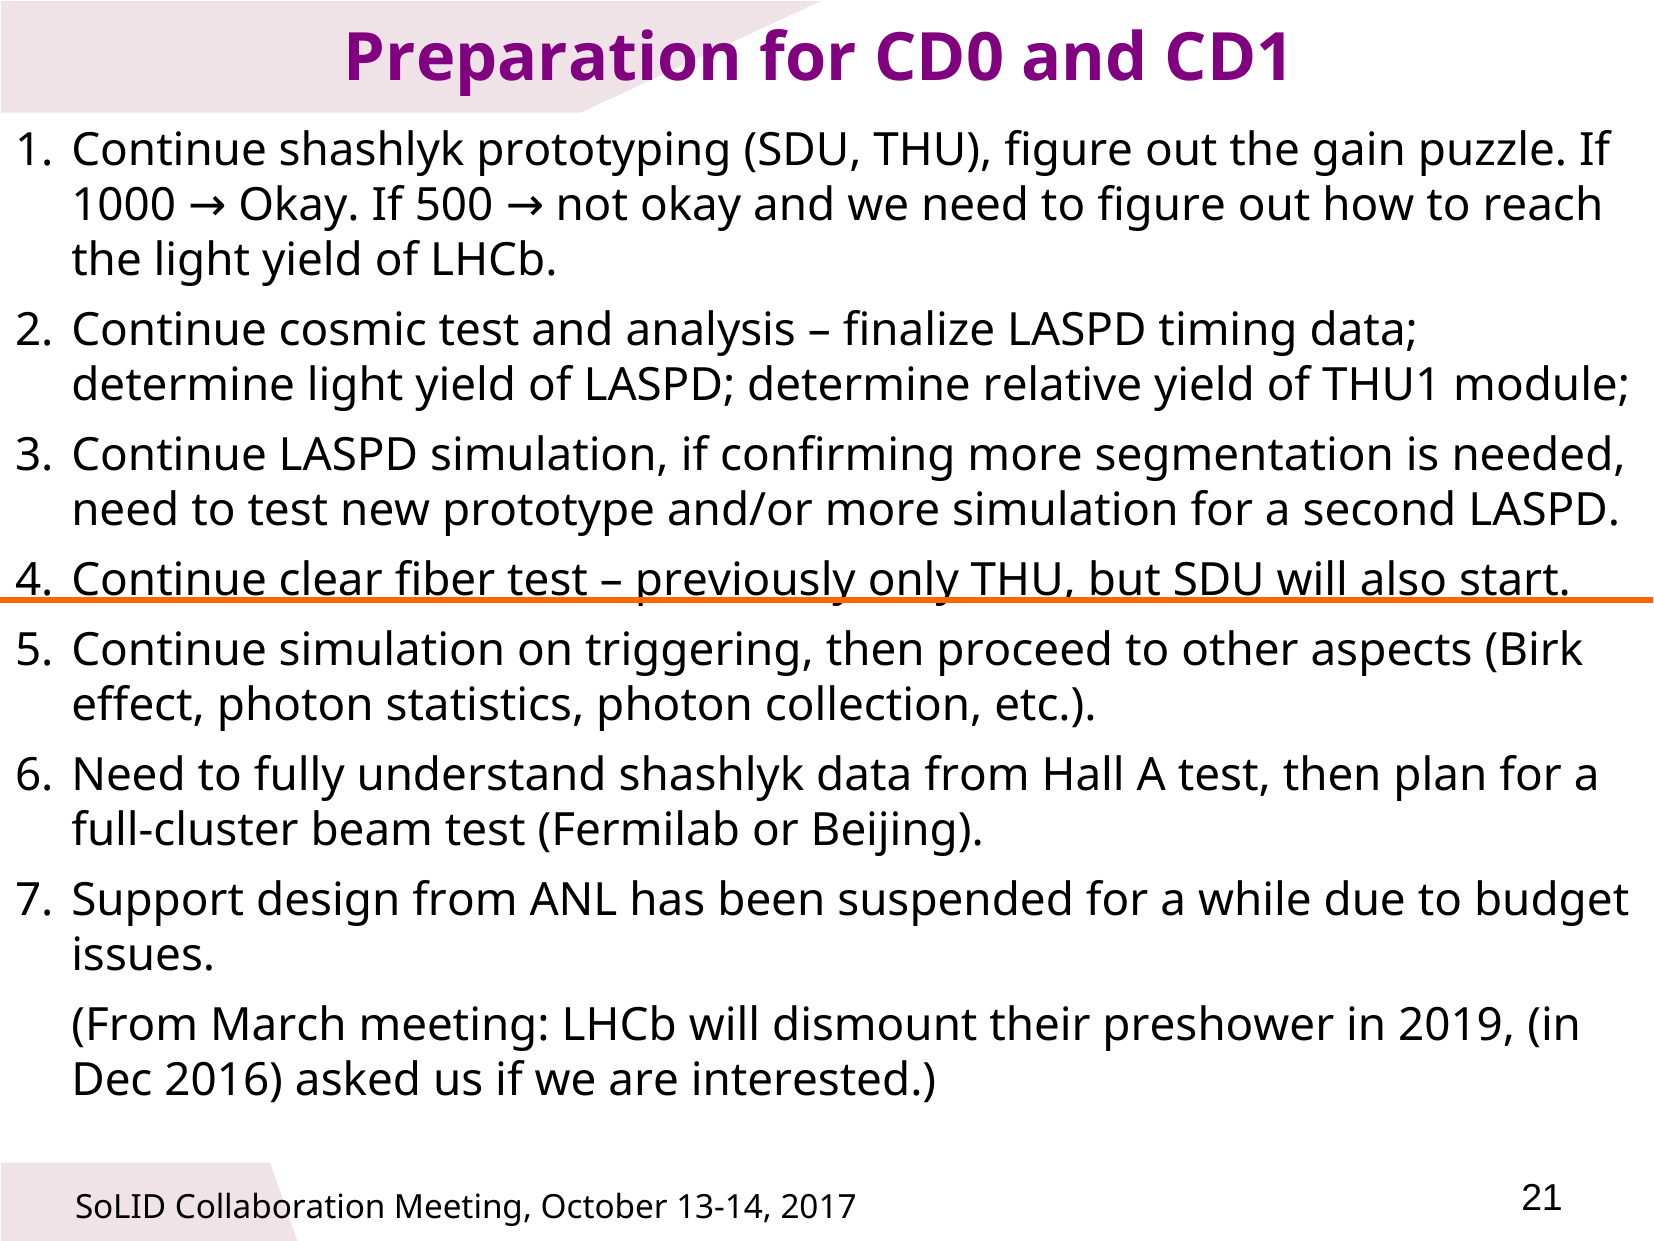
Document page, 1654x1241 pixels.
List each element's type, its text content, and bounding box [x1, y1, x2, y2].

text_box Continue shashlyk prototyping (SDU, THU), figure out the gain puzzle. If 1000 → Okay. If 500 → not okay and we need to figure out how to reach the light yield of LHCb. Continue cosmic test and analysis – finalize LASPD timing data; determine light yield of LASPD; determine relative yield of THU1 module; Continue LASPD simulation, if confirming more segmentation is needed, need to test new prototype and/or more simulation for a second LASPD. Continue clear fiber test – previously only THU, but SDU will also start. Continue simulation on triggering, then proceed to other aspects (Birk effect, photon statistics, photon collection, etc.). Need to fully understand shashlyk data from Hall A test, then plan for a full-cluster beam test (Fermilab or Beijing). Support design from ANL has been suspended for a while due to budget issues. (From March meeting: LHCb will dismount their preshower in 2019, (in Dec 2016) asked us if we are interested.) [0, 112, 1651, 597]
title Preparation for CD0 and CD1 [68, 13, 1571, 112]
text_box Continue shashlyk prototyping (SDU, THU), figure out the gain puzzle. If 1000 → Okay. If 500 → not okay and we need to figure out how to reach the light yield of LHCb. Continue cosmic test and analysis – finalize LASPD timing data; determine light yield of LASPD; determine relative yield of THU1 module; Continue LASPD simulation, if confirming more segmentation is needed, need to test new prototype and/or more simulation for a second LASPD. Continue clear fiber test – previously only THU, but SDU will also start. Continue simulation on triggering, then proceed to other aspects (Birk effect, photon statistics, photon collection, etc.). Need to fully understand shashlyk data from Hall A test, then plan for a full-cluster beam test (Fermilab or Beijing). Support design from ANL has been suspended for a while due to budget issues. (From March meeting: LHCb will dismount their preshower in 2019, (in Dec 2016) asked us if we are interested.) [0, 603, 1651, 1163]
